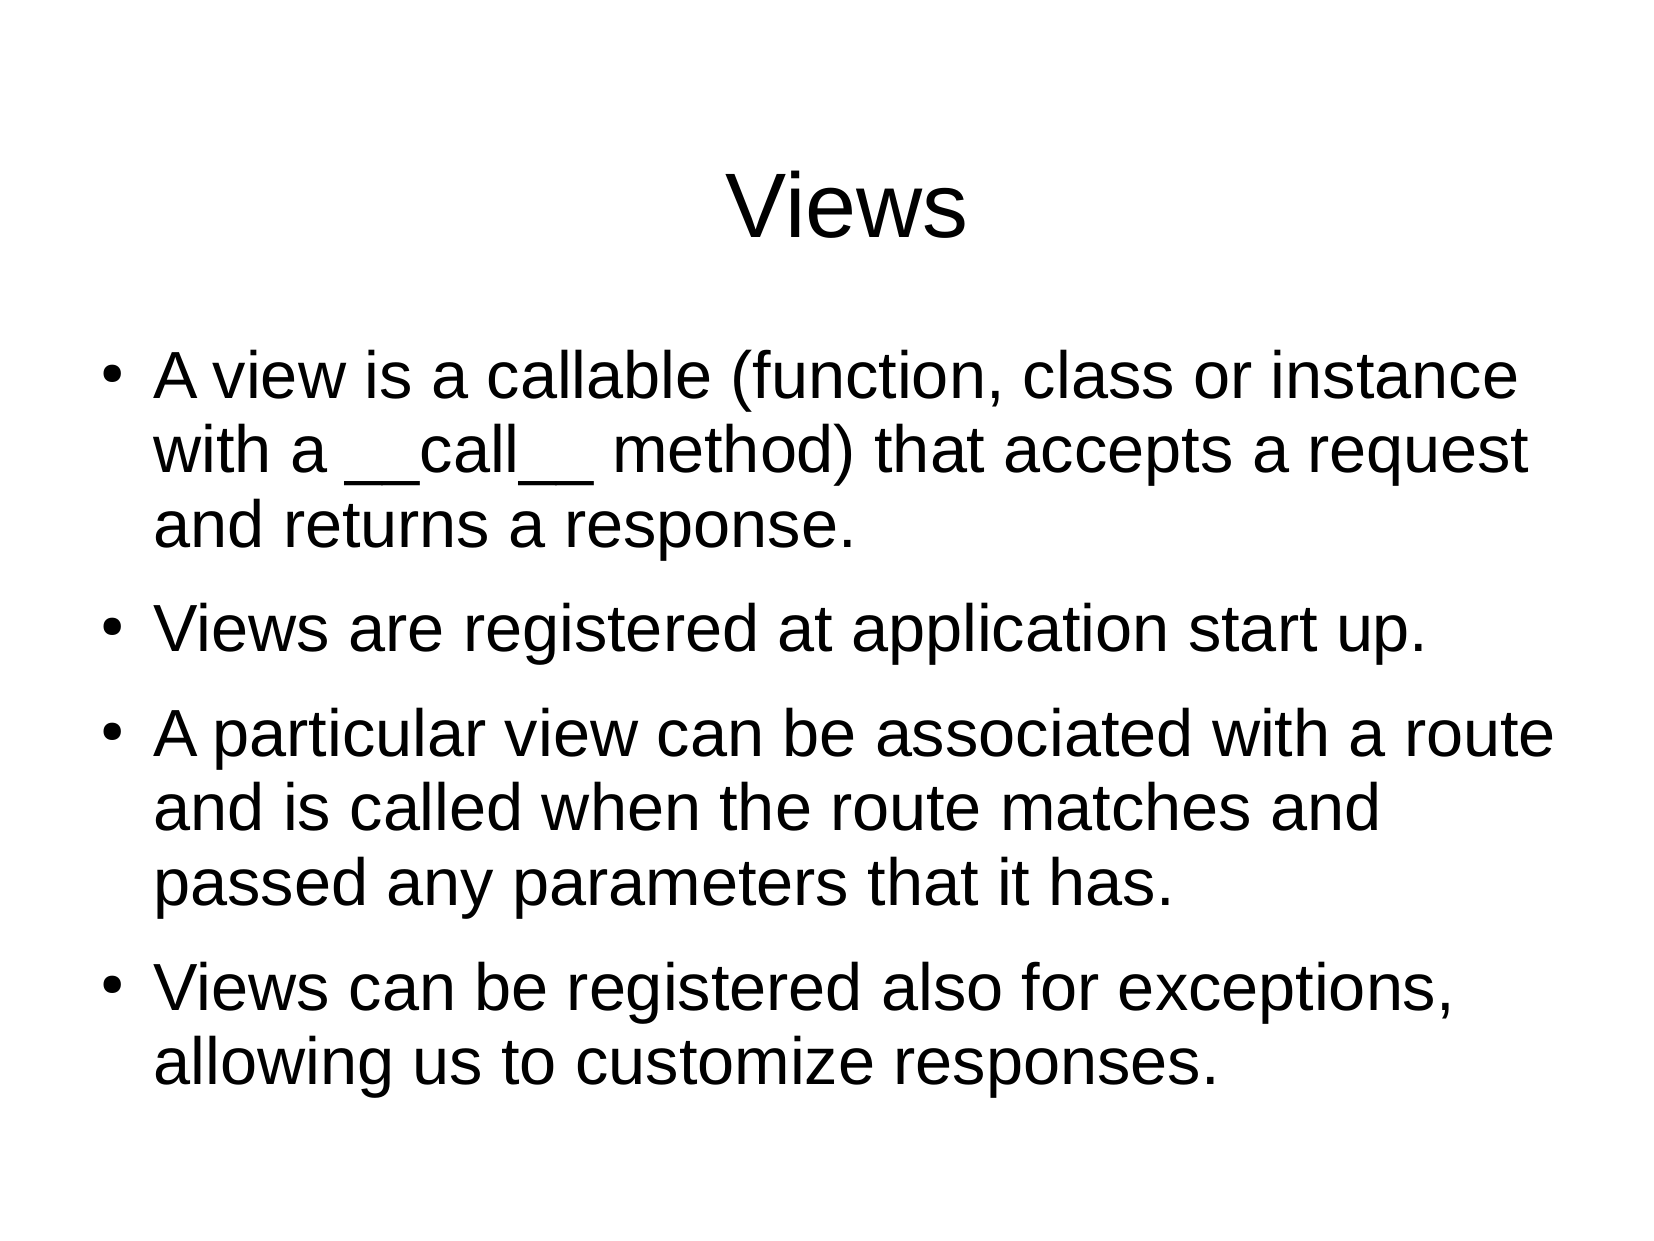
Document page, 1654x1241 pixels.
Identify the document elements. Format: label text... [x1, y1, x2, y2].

list A view is a callable (function, class or instance with a __call__ method) that accepts a request and returns a response. Views are registered at application start up. A particular view can be associated with a route and is called when the route matches and passed any parameters that it has. Views can be registered also for exceptions, allowing us to customize responses. [82, 337, 1571, 1157]
title Views [82, 112, 1612, 301]
